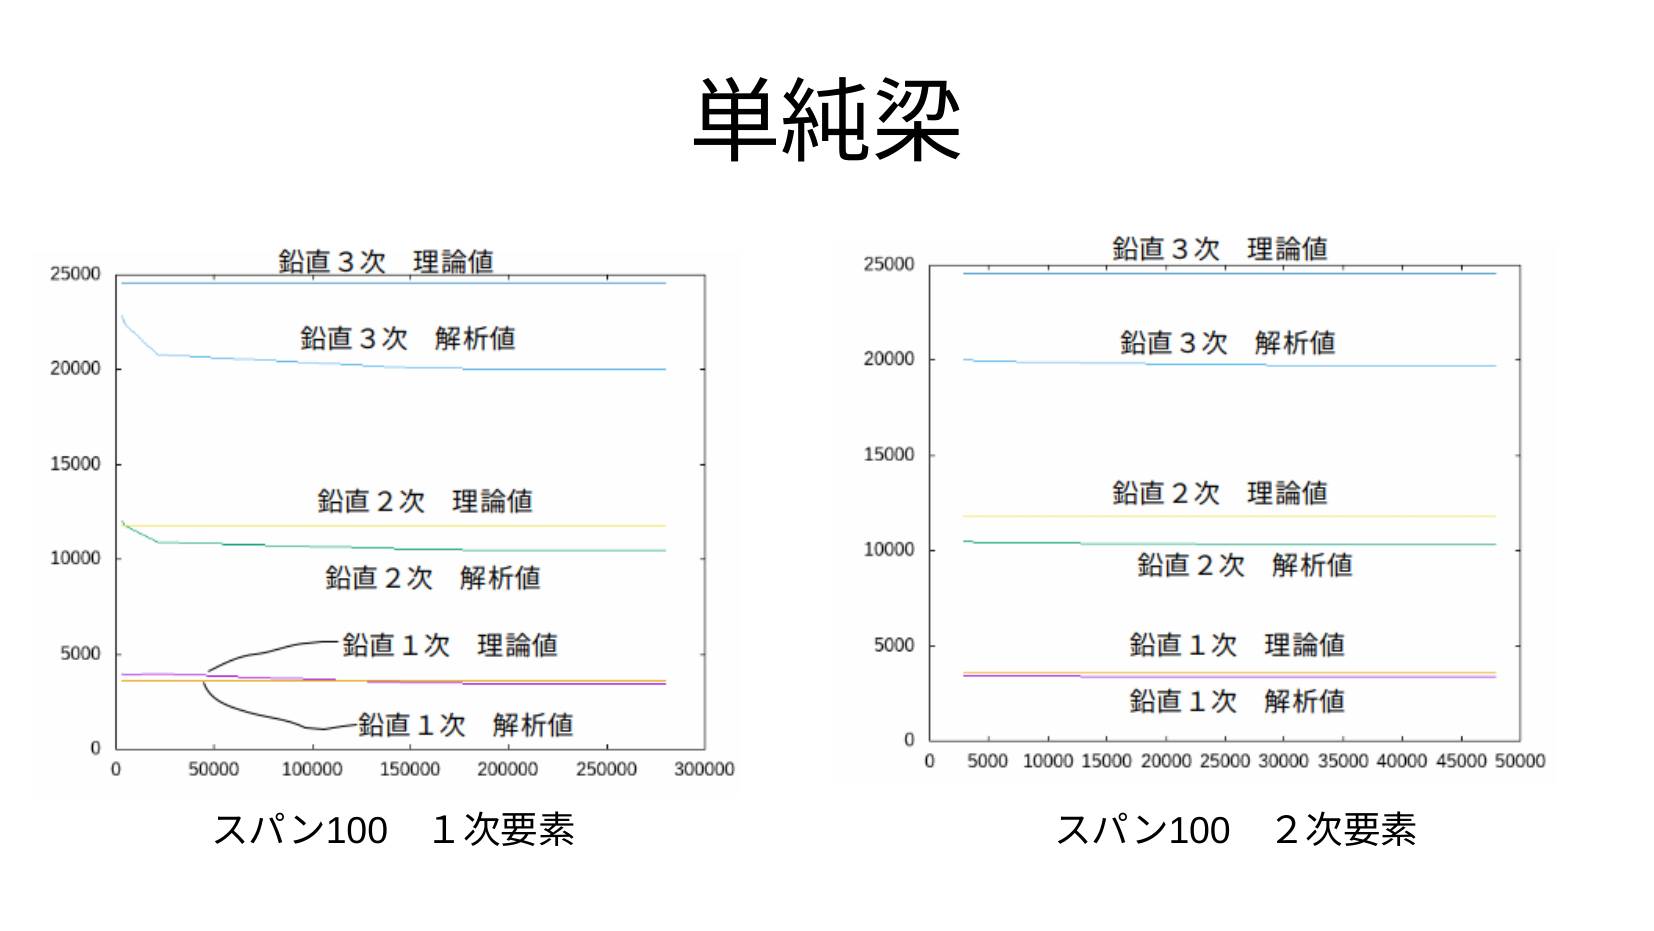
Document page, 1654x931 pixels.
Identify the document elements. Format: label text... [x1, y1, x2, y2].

text_box スパン100 １次要素 [196, 793, 591, 863]
picture [832, 212, 1560, 799]
title 単純梁 [82, 37, 1571, 193]
picture [31, 217, 768, 804]
text_box スパン100 ２次要素 [1039, 793, 1434, 863]
